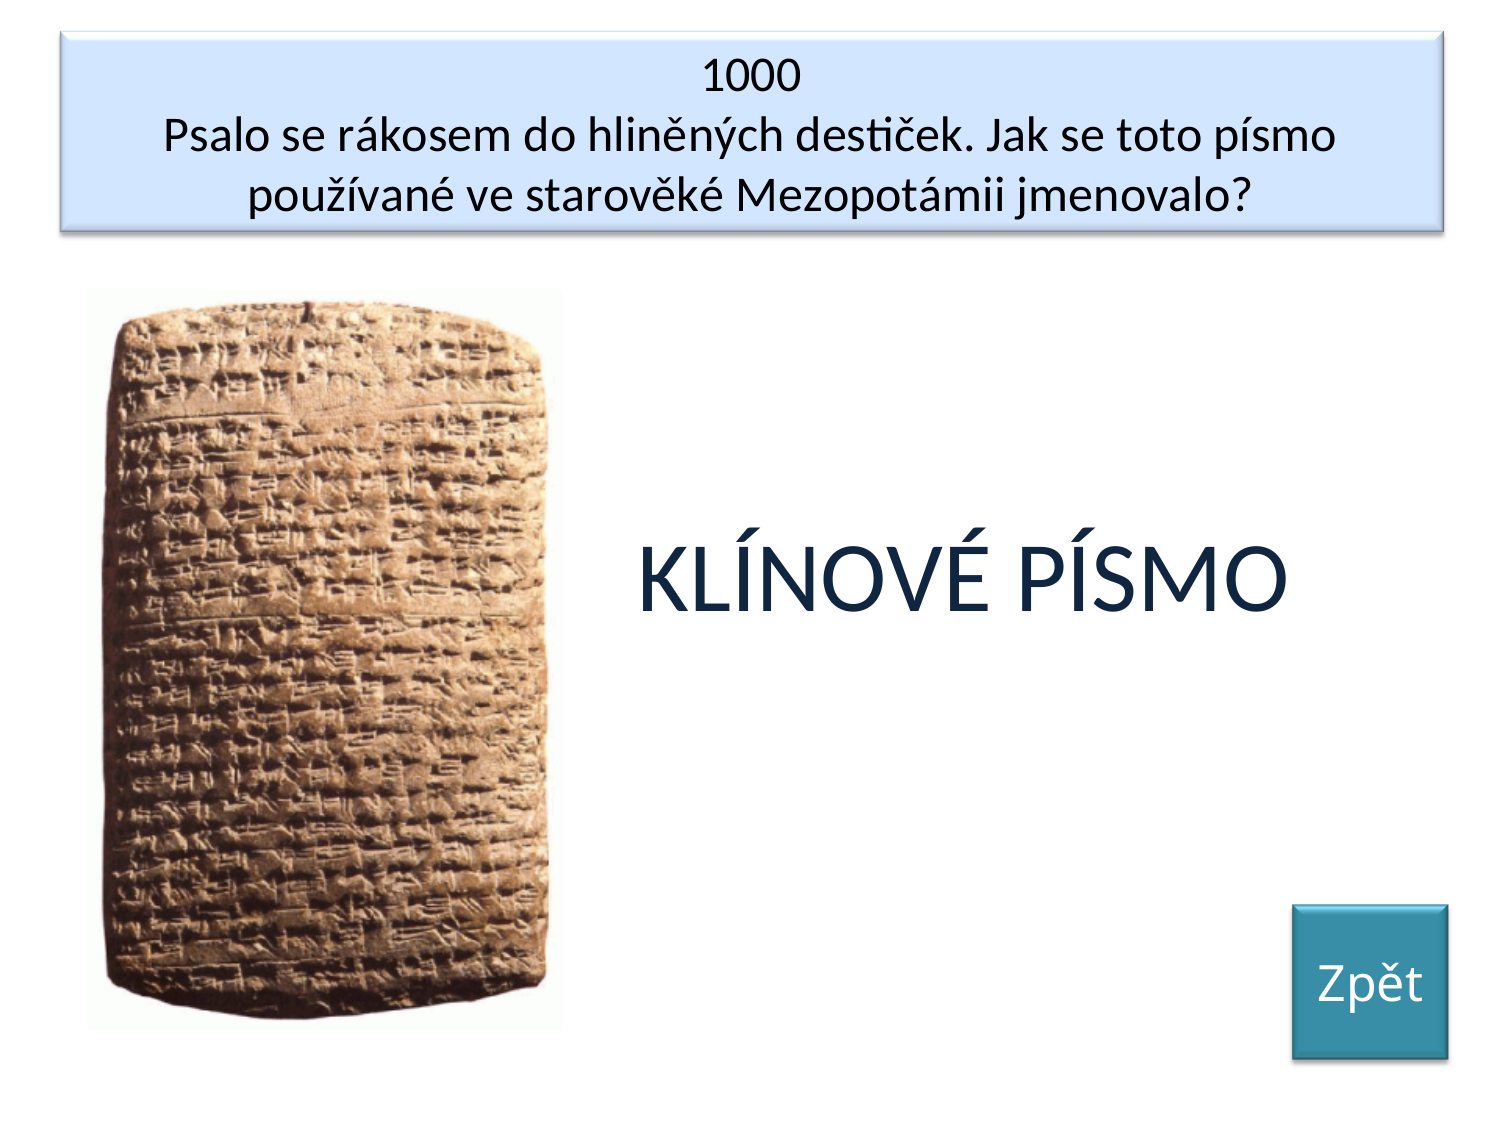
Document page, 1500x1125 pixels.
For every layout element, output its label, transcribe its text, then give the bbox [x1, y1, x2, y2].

text_box 1000 Psalo se rákosem do hliněných destiček. Jak se toto písmo používané ve starověké Mezopotámii jmenovalo? [59, 31, 1442, 232]
text_box KLÍNOVÉ PÍSMO [622, 503, 1306, 639]
picture [1273, 899, 1466, 1072]
text_box Zpět [1293, 904, 1447, 1059]
picture [51, 21, 1452, 265]
picture [88, 290, 563, 1031]
